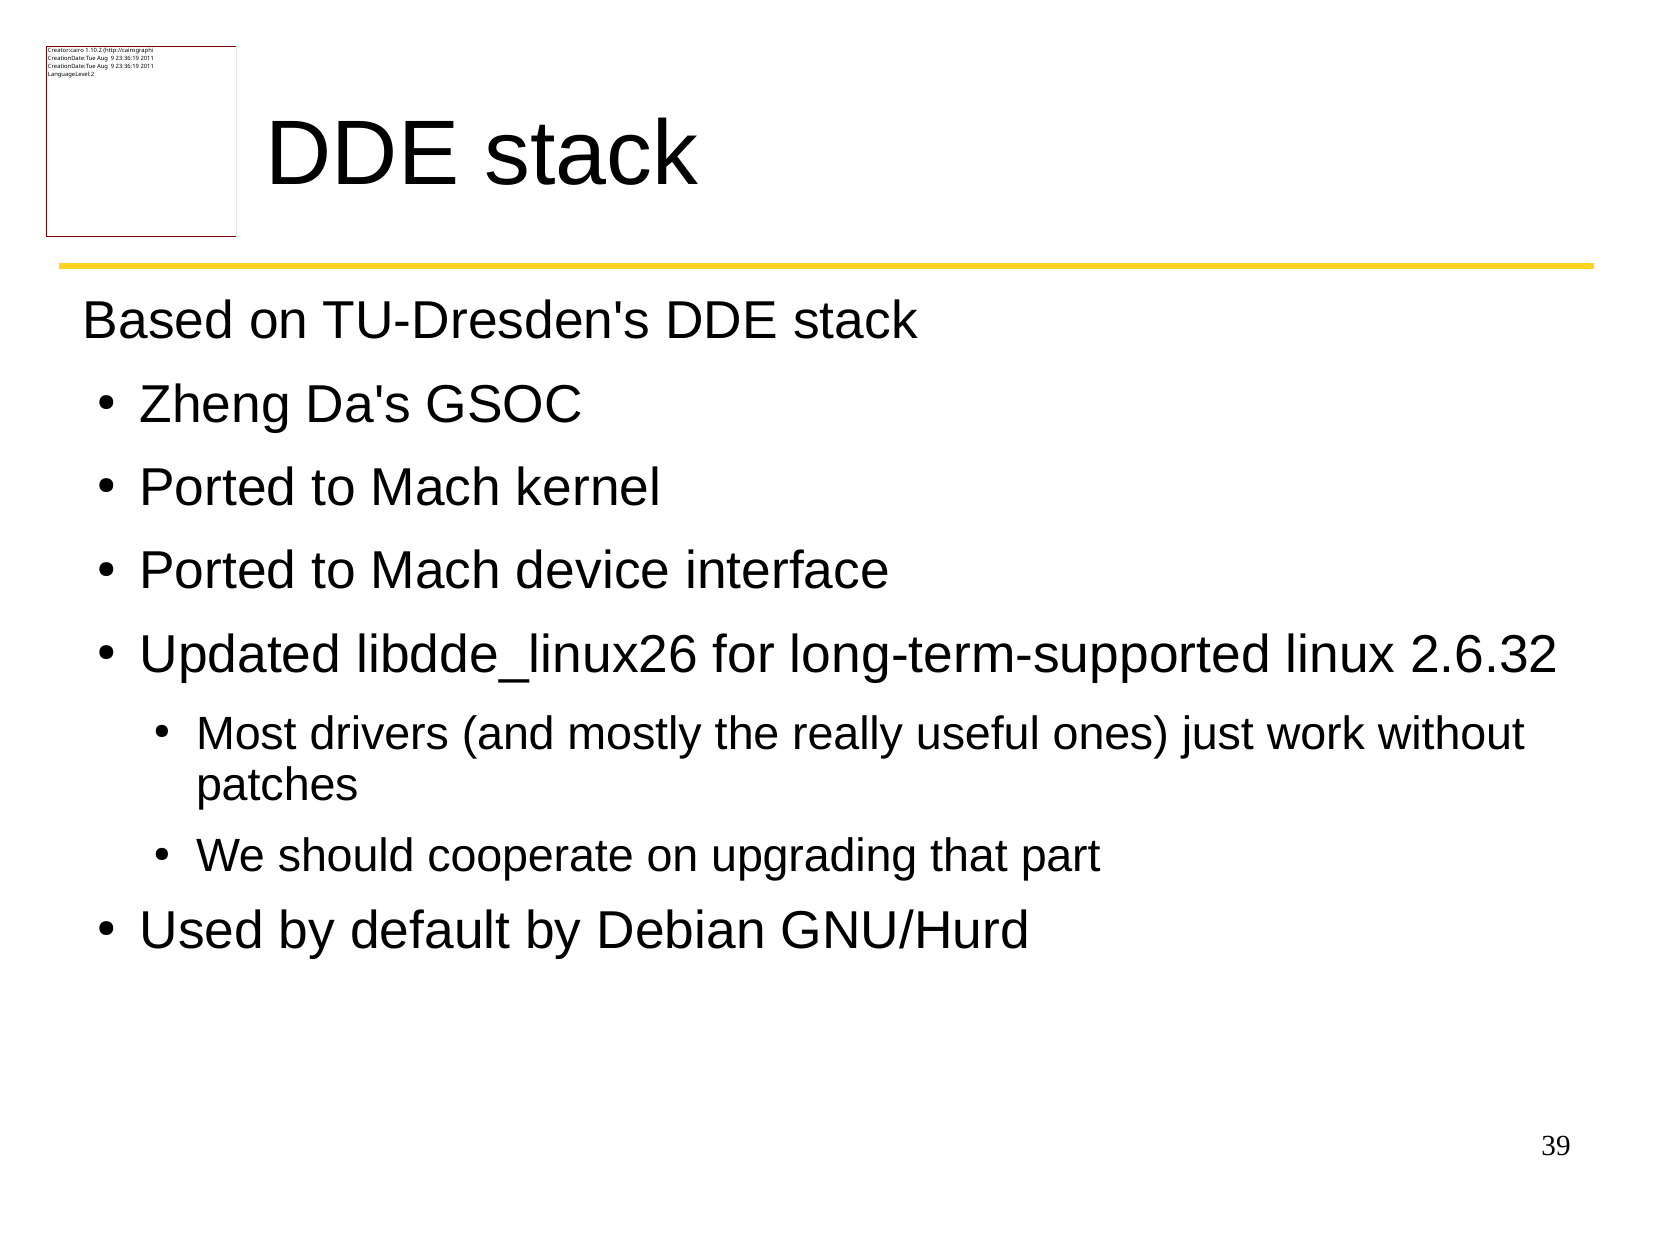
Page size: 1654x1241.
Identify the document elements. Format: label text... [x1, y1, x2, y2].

list Based on TU-Dresden's DDE stack Zheng Da's GSOC Ported to Mach kernel Ported to Mach device interface Updated libdde_linux26 for long-term-supported linux 2.6.32 Most drivers (and mostly the really useful ones) just work without patches We should cooperate on upgrading that part Used by default by Debian GNU/Hurd [82, 290, 1571, 1010]
title DDE stack [265, 49, 1571, 257]
